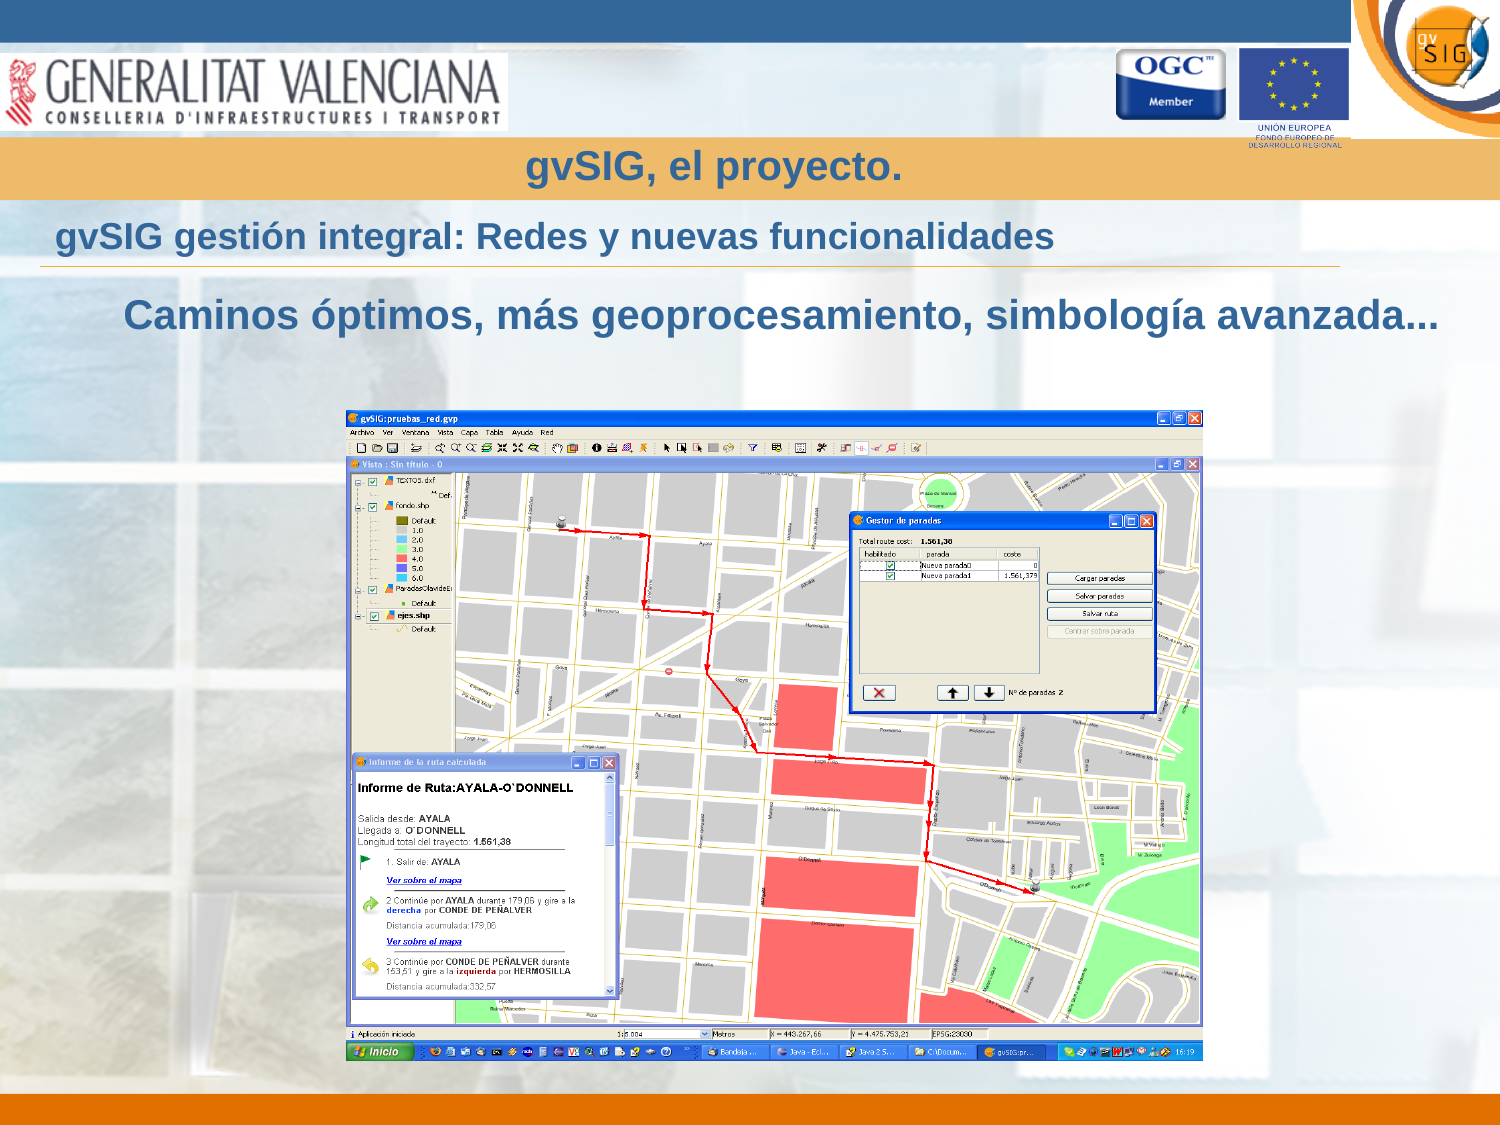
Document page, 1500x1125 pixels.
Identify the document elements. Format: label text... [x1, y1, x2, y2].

picture [0, 53, 508, 131]
text_box gvSIG gestión integral: Redes y nuevas funcionalidades [40, 210, 1169, 275]
text_box Caminos óptimos, más geoprocesamiento, simbología avanzada... [108, 286, 1455, 360]
picture [1237, 0, 1500, 139]
text_box gvSIG, el proyecto. [0, 137, 1429, 207]
picture [346, 410, 1203, 1061]
picture [1116, 49, 1226, 120]
